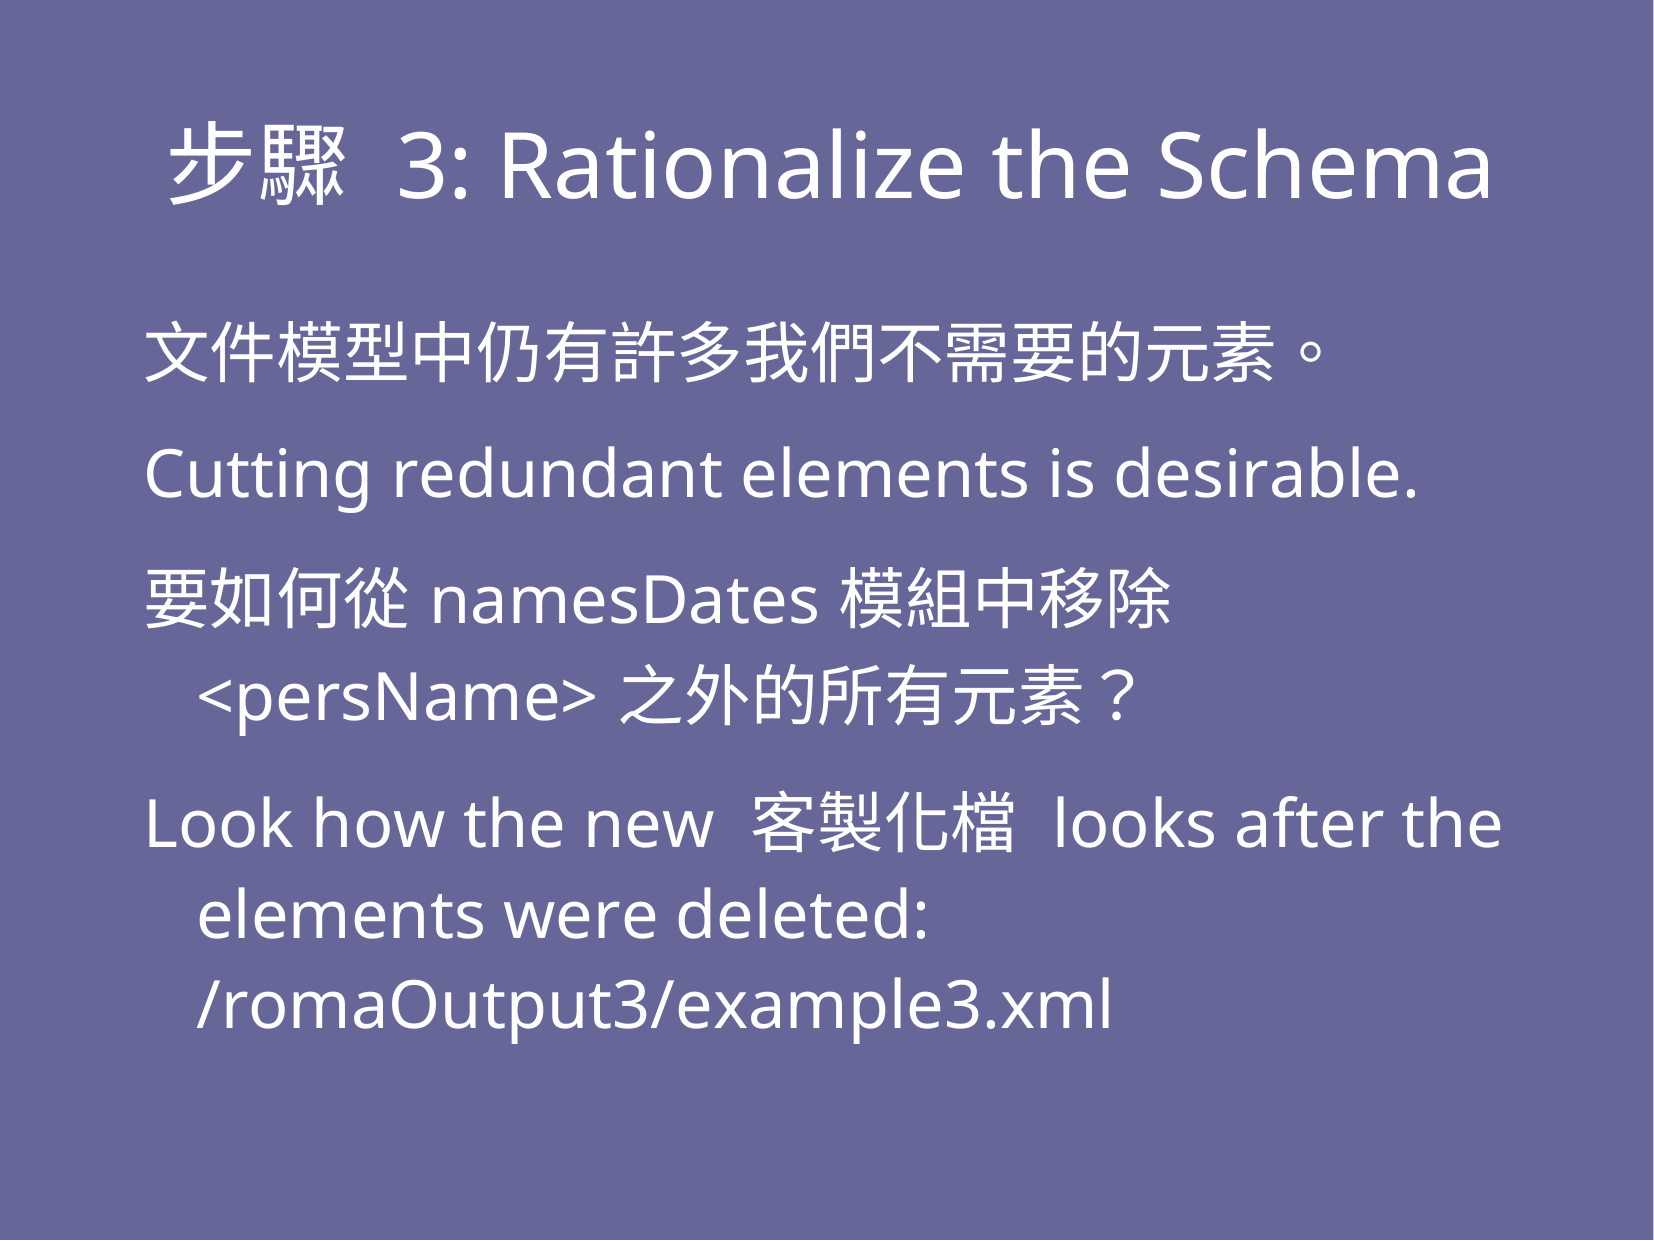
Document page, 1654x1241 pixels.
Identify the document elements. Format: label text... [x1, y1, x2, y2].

title 步驟 3: Rationalize the Schema [125, 55, 1538, 263]
list 文件模型中仍有許多我們不需要的元素。 Cutting redundant elements is desirable. 要如何從namesDates模組中移除<persName>之外的所有元素？ Look how the new 客製化檔 looks after the elements were deleted: /romaOutput3/example3.xml [125, 300, 1538, 1082]
